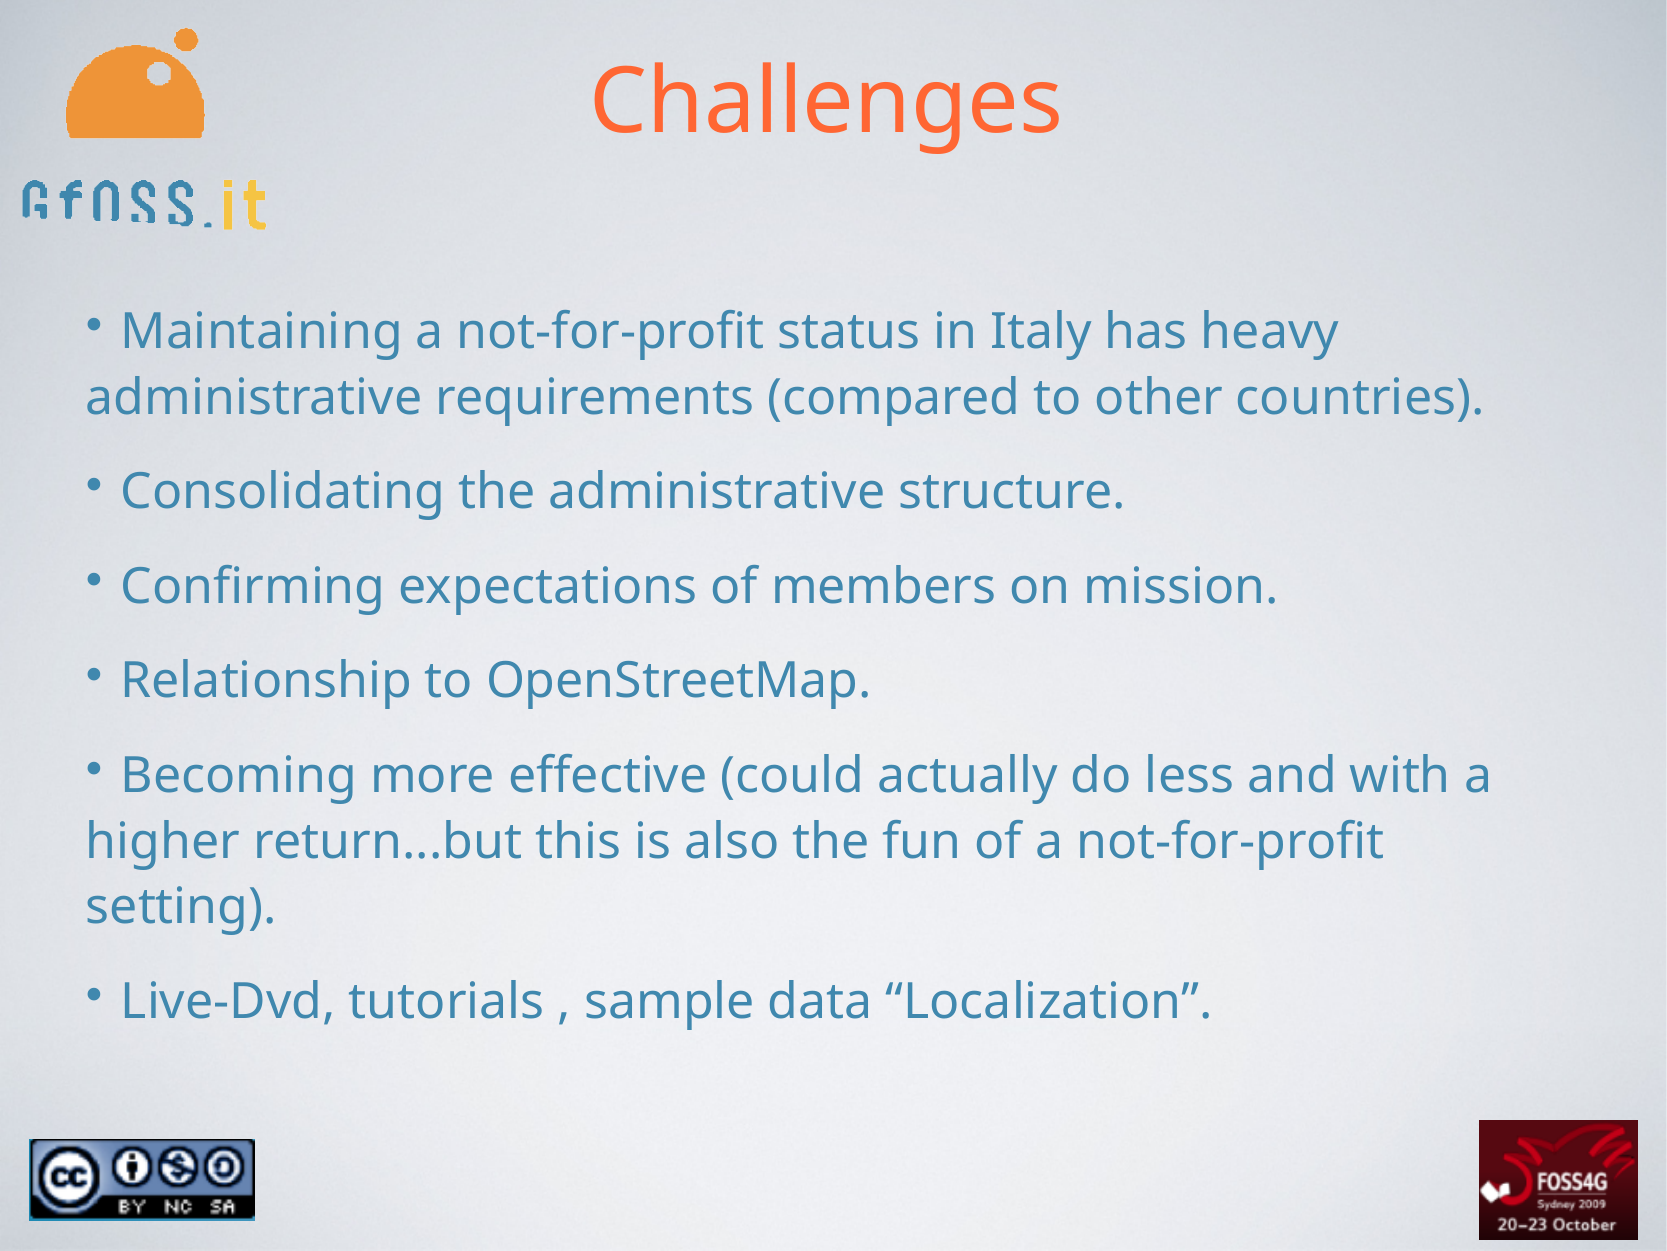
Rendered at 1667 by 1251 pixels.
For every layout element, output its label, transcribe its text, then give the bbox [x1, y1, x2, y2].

picture [0, 0, 1667, 1251]
list Maintaining a not-for-profit status in Italy has heavy administrative requirements (compared to other countries). Consolidating the administrative structure. Confirming expectations of members on mission. Relationship to OpenStreetMap. Becoming more effective (could actually do less and with a higher return...but this is also the fun of a not-for-profit setting). Live-Dvd, tutorials , sample data “Localization”. [85, 296, 1570, 1034]
title Challenges [524, 36, 1129, 156]
